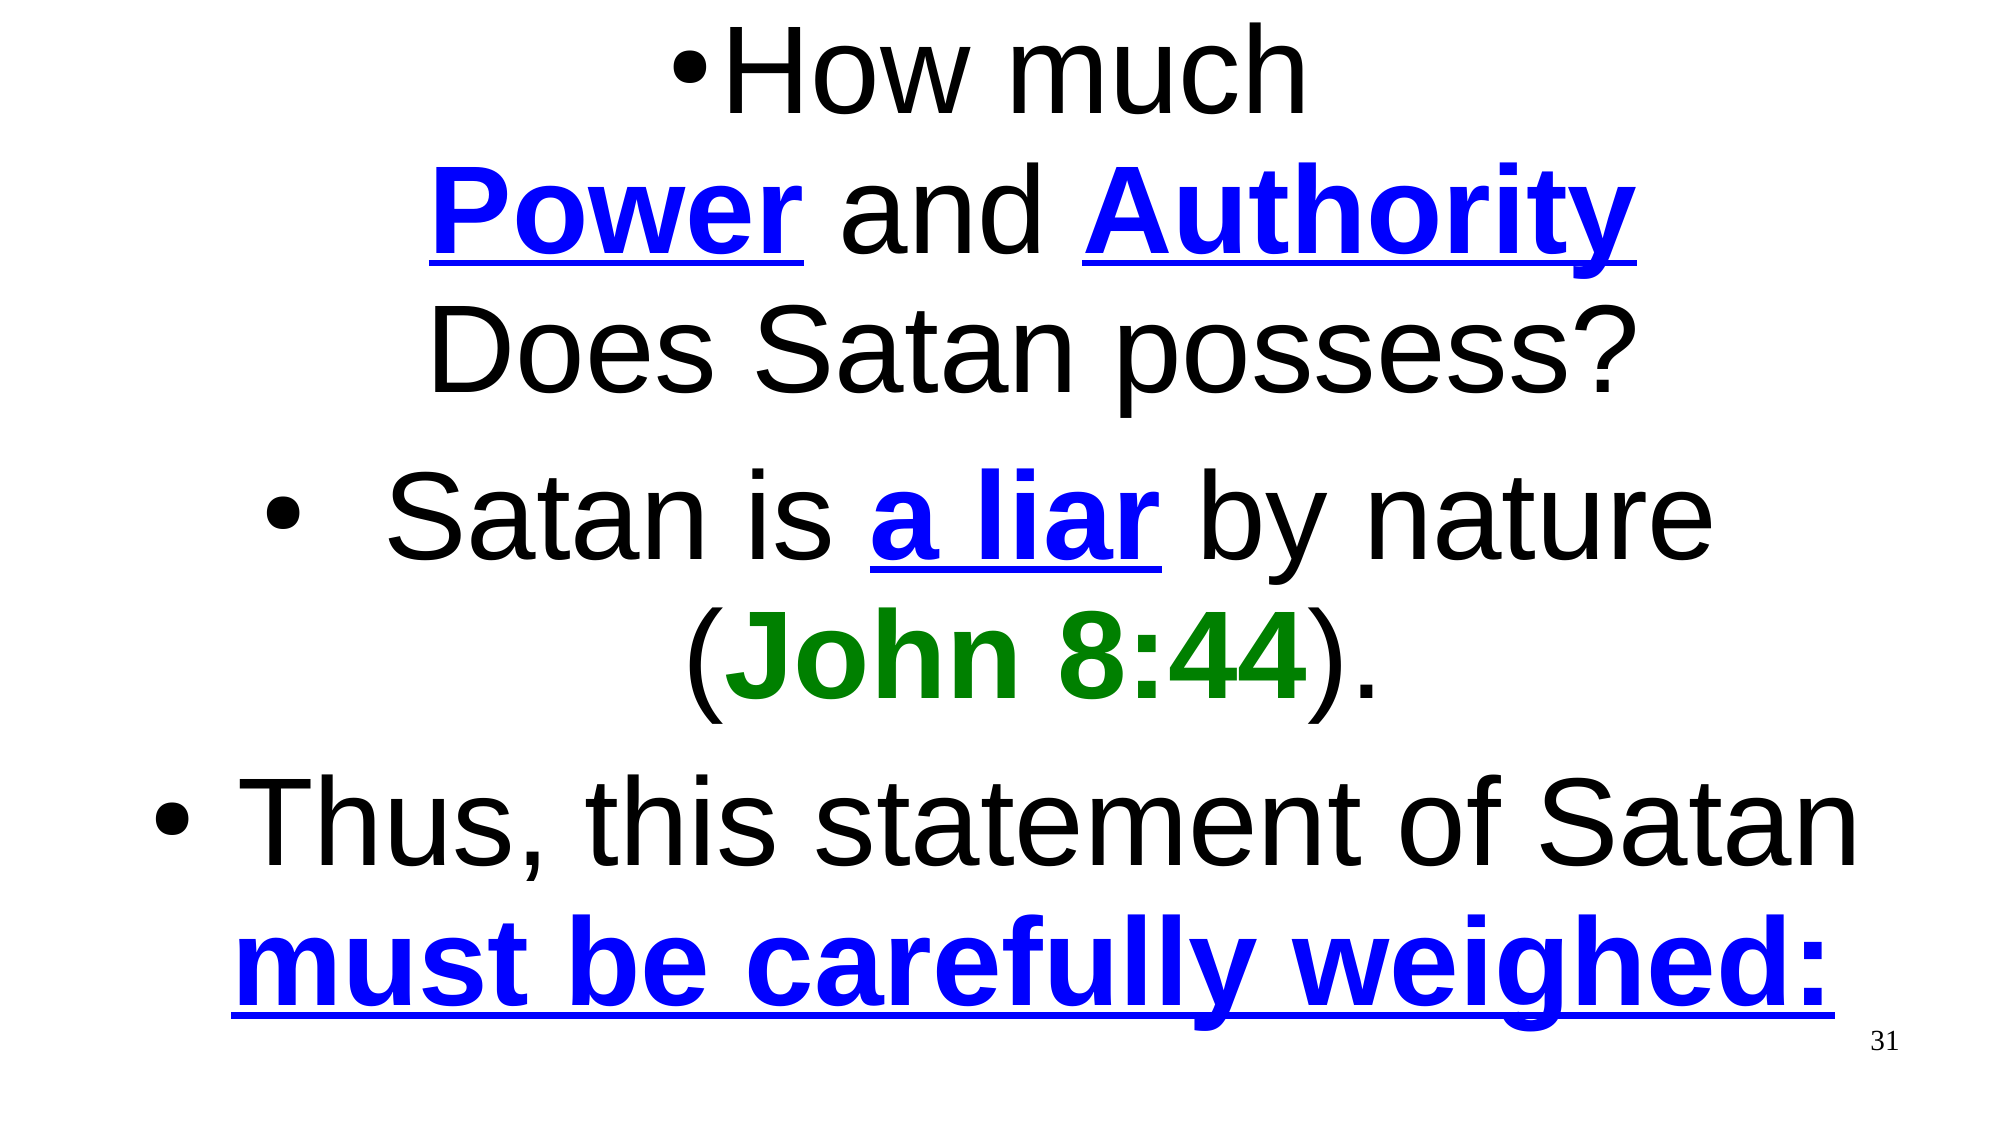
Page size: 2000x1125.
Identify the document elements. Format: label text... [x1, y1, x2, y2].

list How much Power and Authority Does Satan possess? Satan is a liar by nature (John 8:44). Thus, this statement of Satan must be carefully weighed: [0, 0, 1996, 1123]
